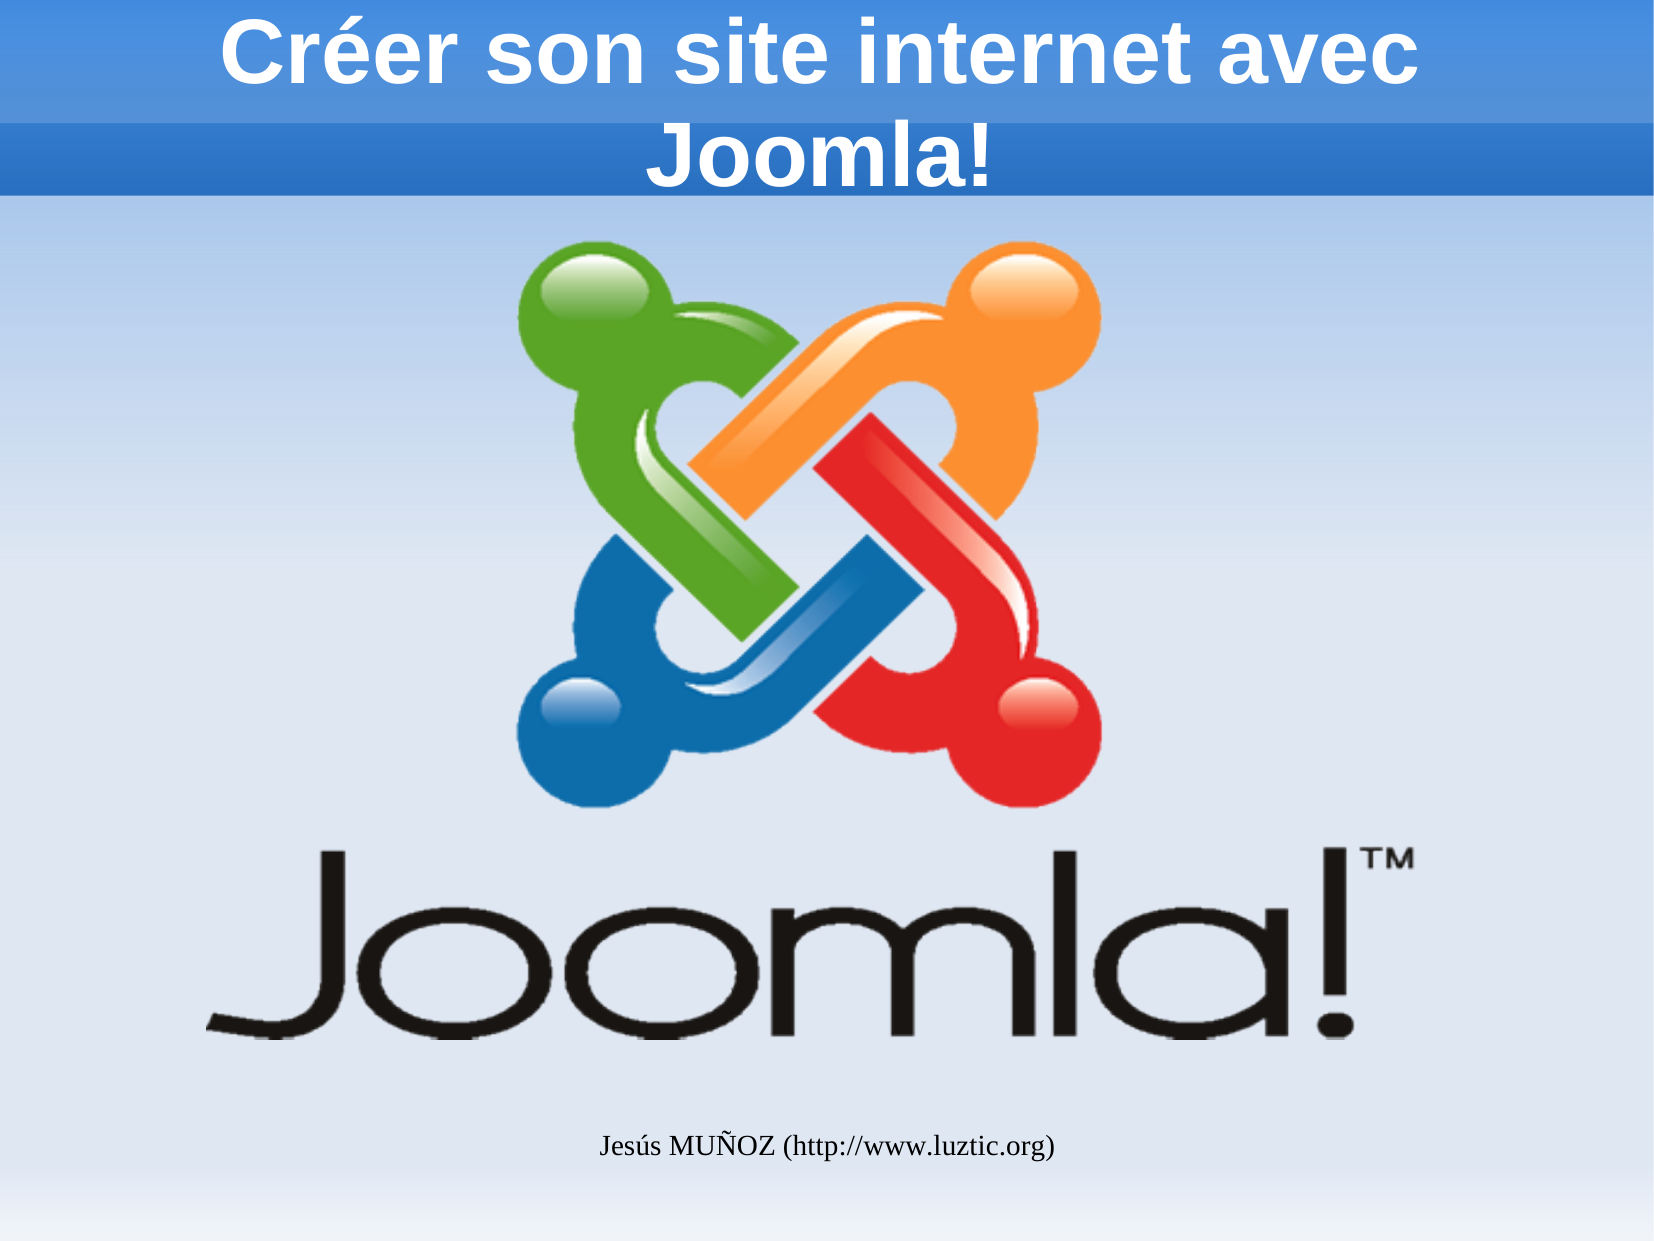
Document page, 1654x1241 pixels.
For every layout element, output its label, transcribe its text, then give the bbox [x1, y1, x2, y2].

title Créer son site internet avec Joomla! [76, 0, 1565, 208]
picture [0, 0, 1654, 1241]
